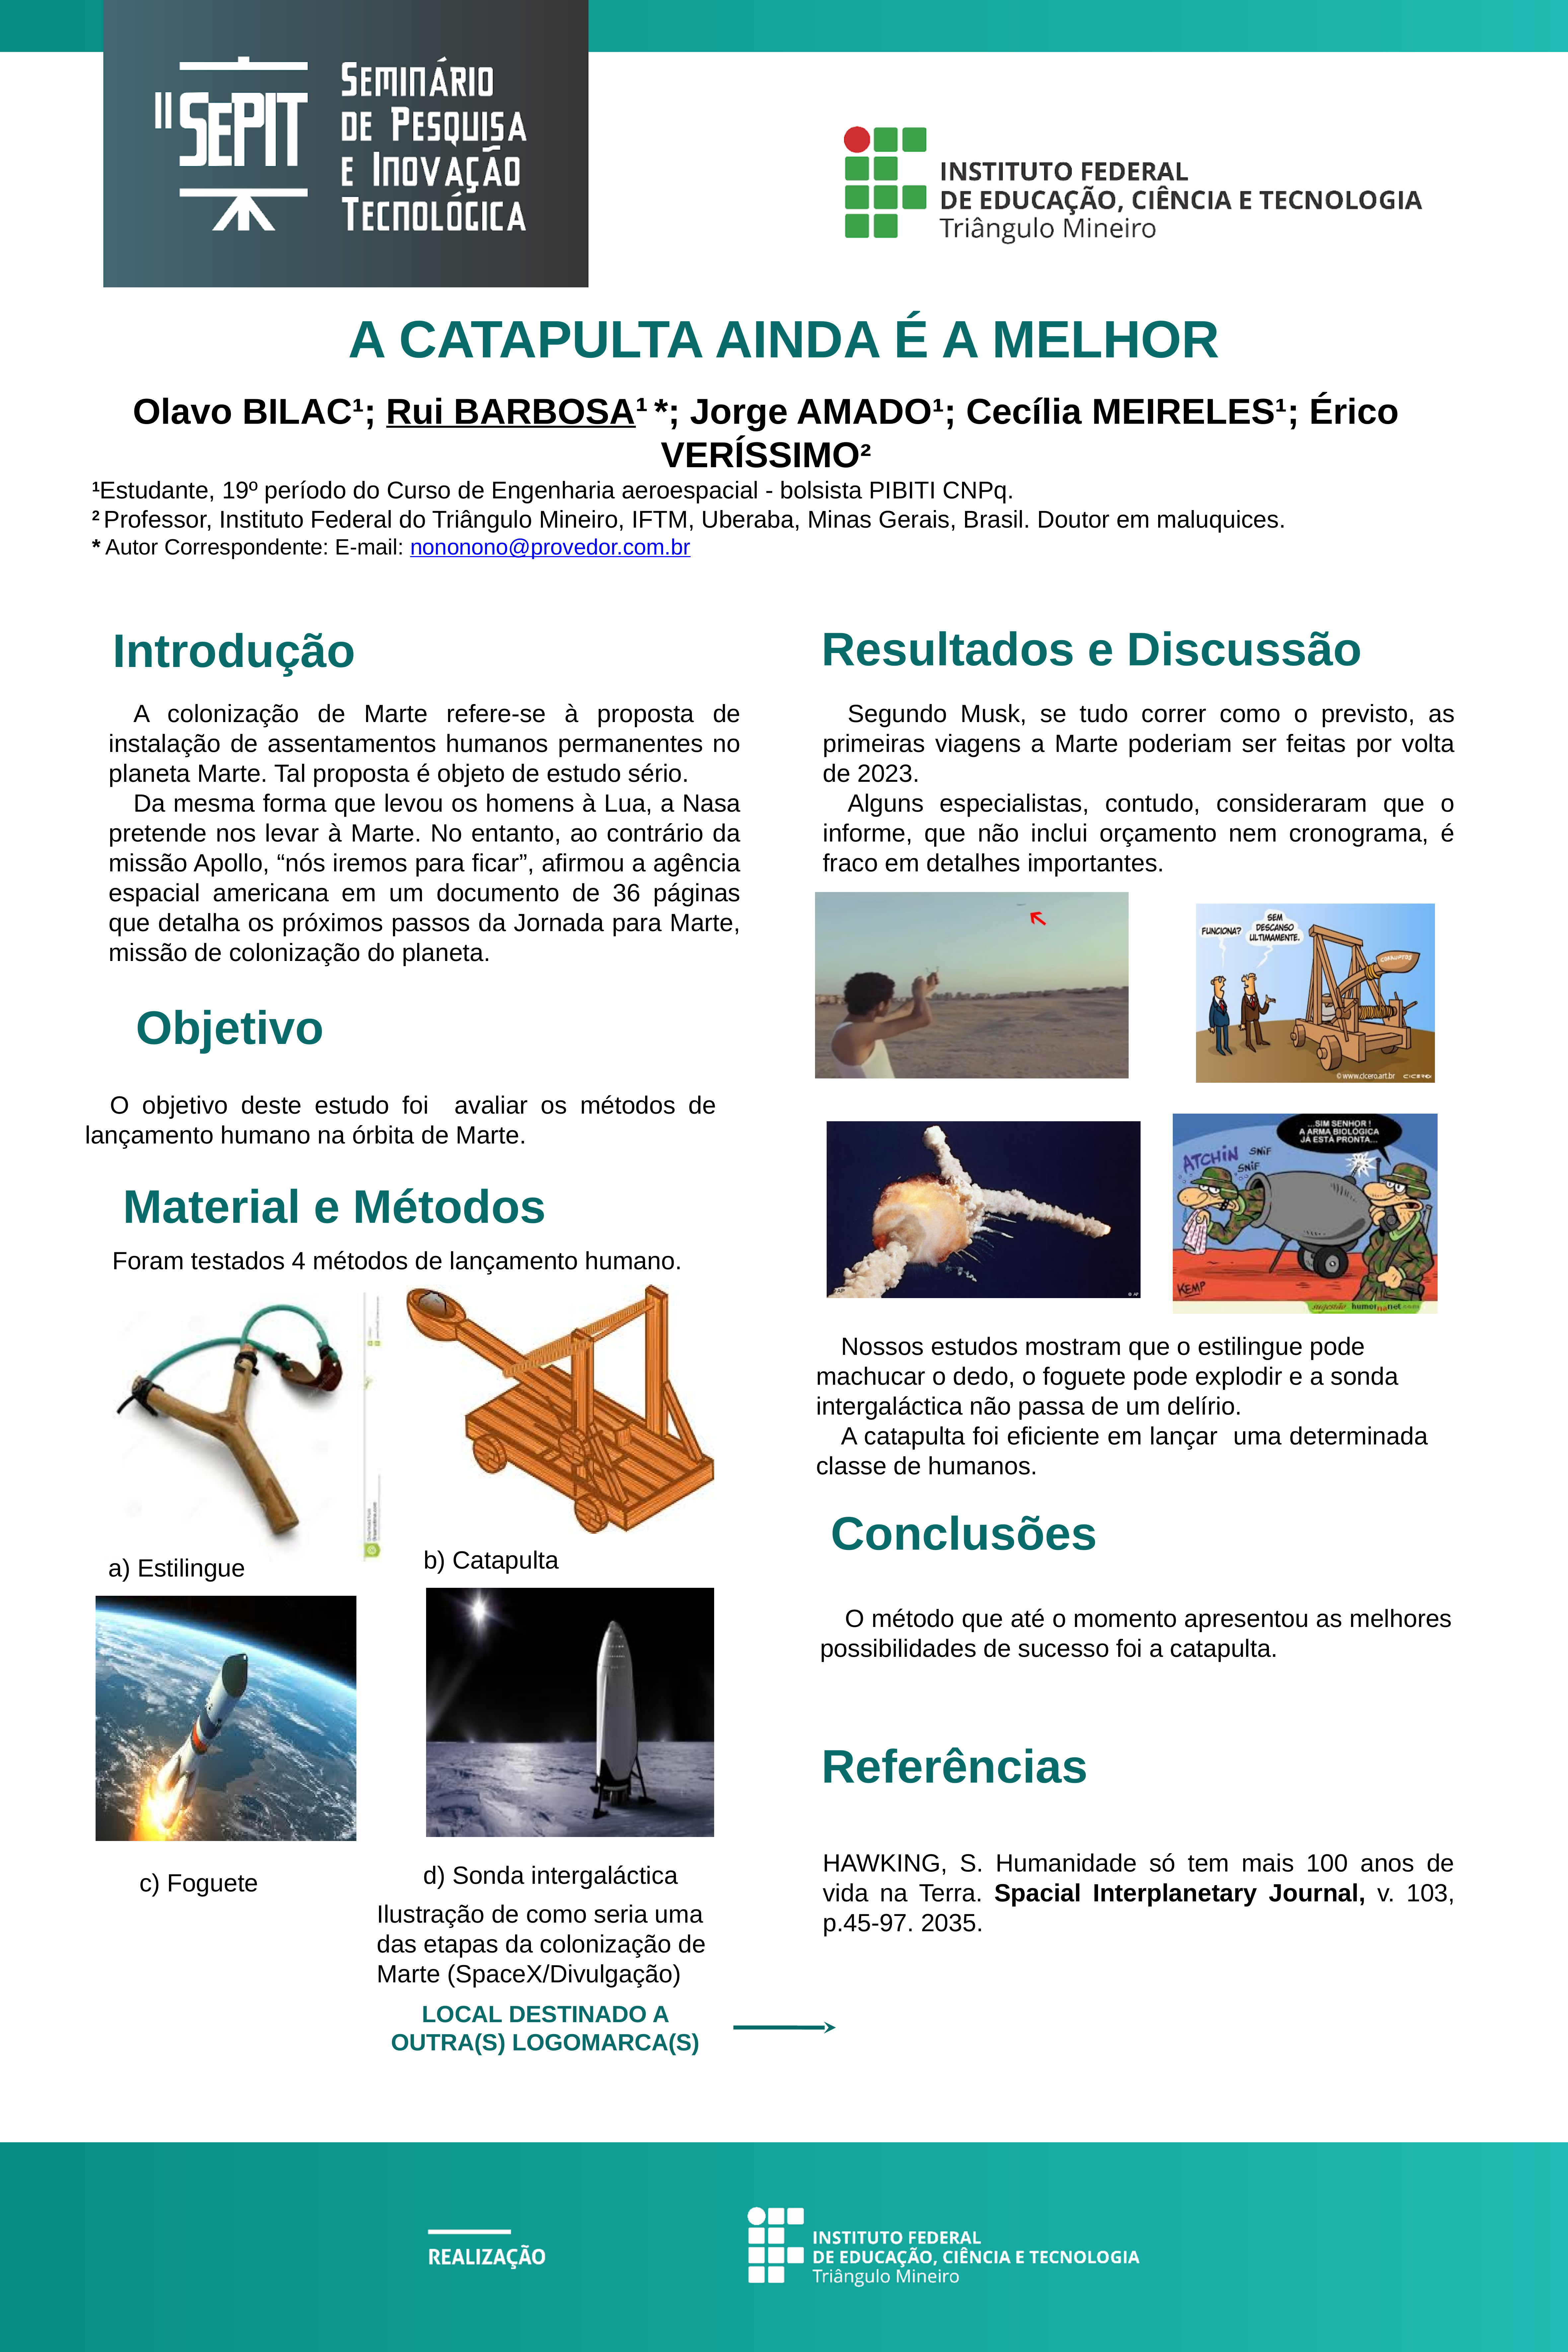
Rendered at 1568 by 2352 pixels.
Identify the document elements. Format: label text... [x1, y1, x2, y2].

text_box Resultados e Discussão [798, 607, 1392, 688]
text_box Foram testados 4 métodos de lançamento humano. [107, 1242, 750, 1277]
text_box LOCAL DESTINADO A OUTRA(S) LOGOMARCA(S) [379, 1996, 711, 2059]
text_box a) Estilingue [103, 1549, 310, 1584]
text_box Material e Métodos [100, 1164, 574, 1245]
picture [96, 1596, 356, 1841]
text_box O objetivo deste estudo foi avaliar os métodos de lançamento humano na órbita de Marte. [80, 1086, 722, 1152]
picture [0, 2142, 1568, 2352]
text_box b) Catapulta [418, 1541, 625, 1577]
text_box Conclusões [807, 1491, 1124, 1572]
picture [827, 1121, 1141, 1298]
picture [815, 892, 1129, 1078]
text_box Objetivo [111, 985, 349, 1066]
text_box A CATAPULTA AINDA É A MELHOR [0, 293, 1568, 381]
text_box Introdução [88, 608, 381, 689]
picture [0, 0, 1568, 287]
text_box HAWKING, S. Humanidade só tem mais 100 anos de vida na Terra. Spacial Interplanetary Journal, v. 103, p.45-97. 2035. [818, 1814, 1460, 1940]
picture [1196, 904, 1435, 1083]
picture [407, 1285, 714, 1534]
text_box A colonização de Marte refere-se à proposta de instalação de assentamentos humanos permanentes no planeta Marte. Tal proposta é objeto de estudo sério. Da mesma forma que levou os homens à Lua, a Nasa pretende nos levar à Marte. No entanto, ao contrário da missão Apollo, “nós iremos para ficar”, afirmou a agência espacial americana em um documento de 36 páginas que detalha os próximos passos da Jornada para Marte, missão de colonização do planeta. [104, 695, 746, 971]
text_box Referências [798, 1724, 1197, 1805]
picture [426, 1588, 714, 1837]
text_box Segundo Musk, se tudo correr como o previsto, as primeiras viagens a Marte poderiam ser feitas por volta de 2023. Alguns especialistas, contudo, consideraram que o informe, que não inclui orçamento nem cronograma, é fraco em detalhes importantes. [818, 695, 1460, 881]
text_box c) Foguete [134, 1864, 341, 1899]
text_box Olavo BILAC¹; Rui BARBOSA¹ *; Jorge AMADO¹; Cecília MEIRELES¹; Érico VERÍSSIMO² 1Estudante, 19º período do Curso de Engenharia aeroespacial - bolsista PIBITI CNPq. 2 Professor, Instituto Federal do Triângulo Mineiro, IFTM, Uberaba, Minas Gerais, Brasil. Doutor em maluquices. * Autor Correspondente: E-mail: nononono@provedor.com.br [68, 375, 1464, 576]
picture [1173, 1114, 1438, 1314]
text_box d) Sonda intergaláctica [418, 1856, 706, 1892]
text_box Ilustração de como seria uma das etapas da colonização de Marte (SpaceX/Divulgação) [372, 1895, 734, 1991]
text_box Nossos estudos mostram que o estilingue pode machucar o dedo, o foguete pode explodir e a sonda intergaláctica não passa de um delírio. A catapulta foi eficiente em lançar uma determinada classe de humanos. [811, 1327, 1434, 1484]
text_box O método que até o momento apresentou as melhores possibilidades de sucesso foi a catapulta. [815, 1600, 1457, 1665]
picture [103, 1292, 384, 1562]
